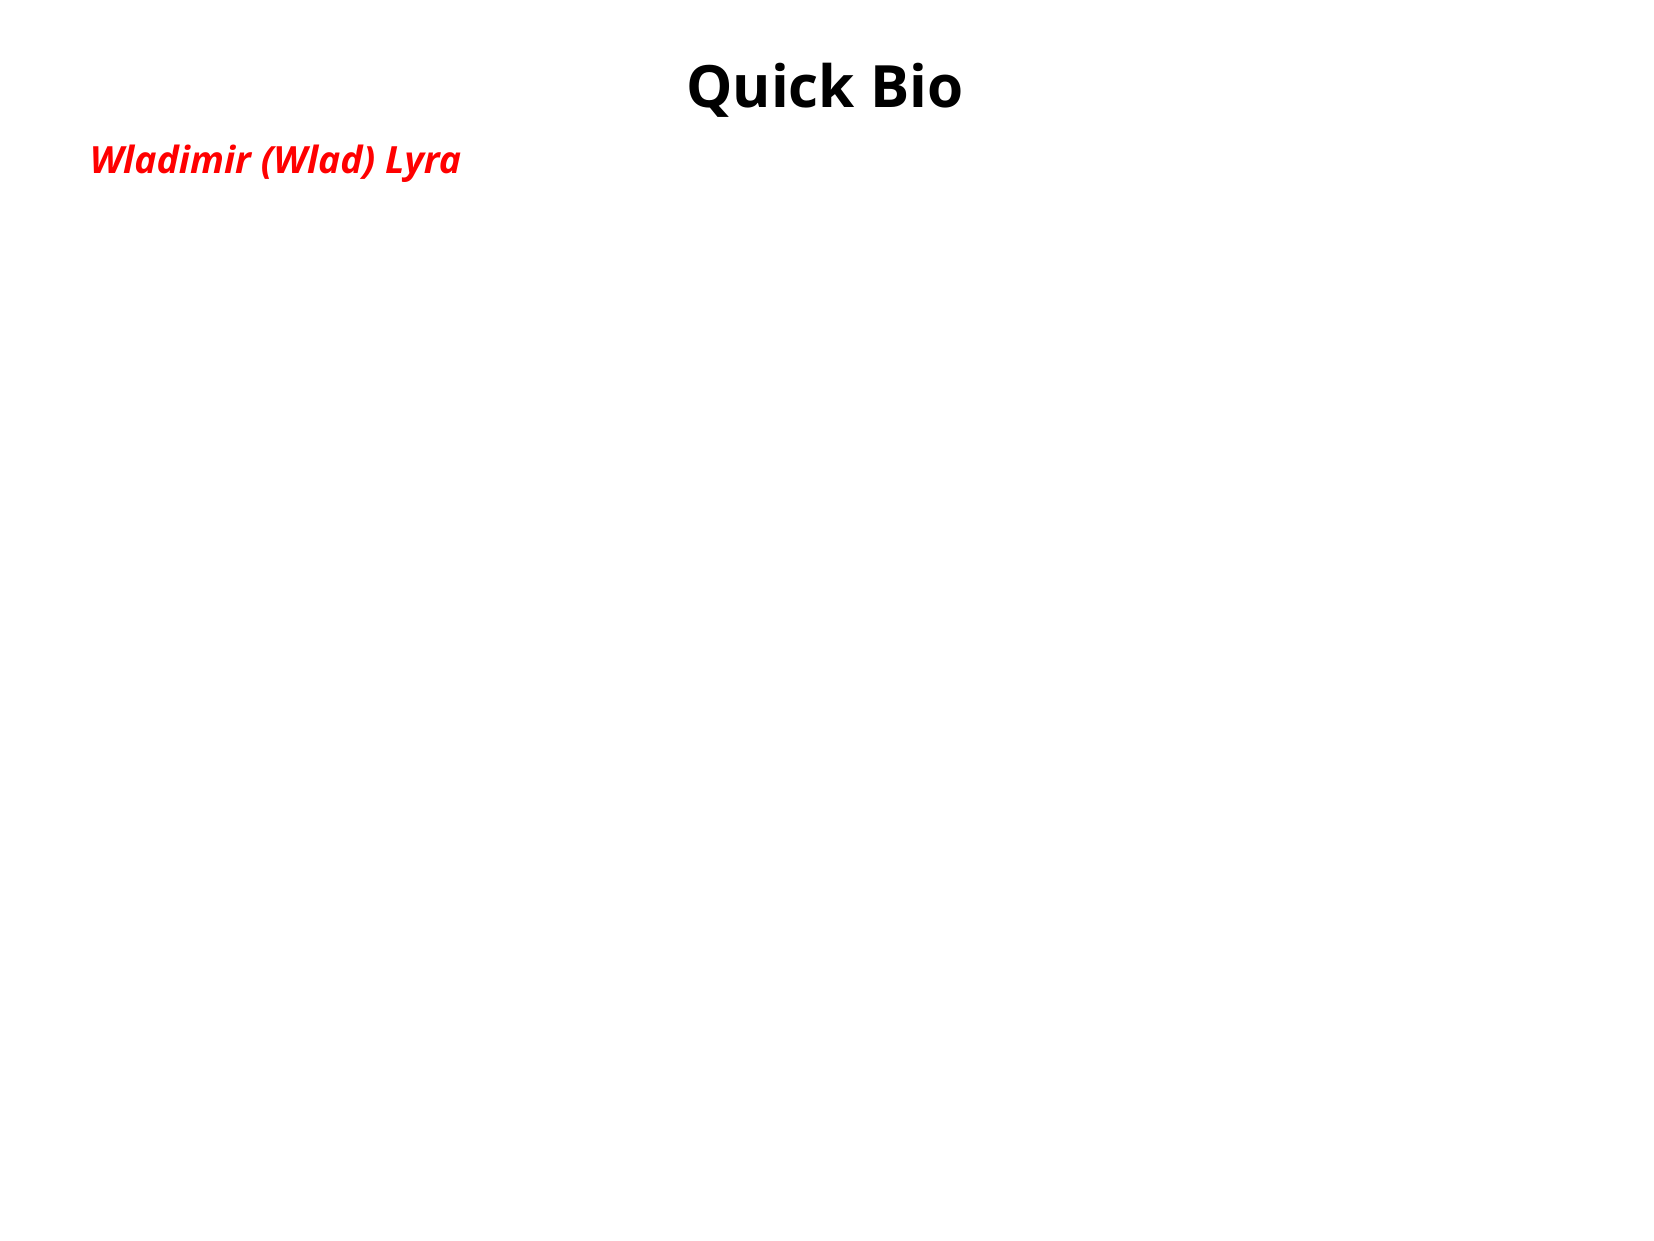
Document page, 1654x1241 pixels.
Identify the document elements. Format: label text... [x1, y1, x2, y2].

text_box Quick Bio [262, 37, 1388, 126]
text_box Wladimir (Wlad) Lyra Moved around a lot. Lived in 6 countries and I'm not even 30 yet... [75, 126, 1576, 914]
